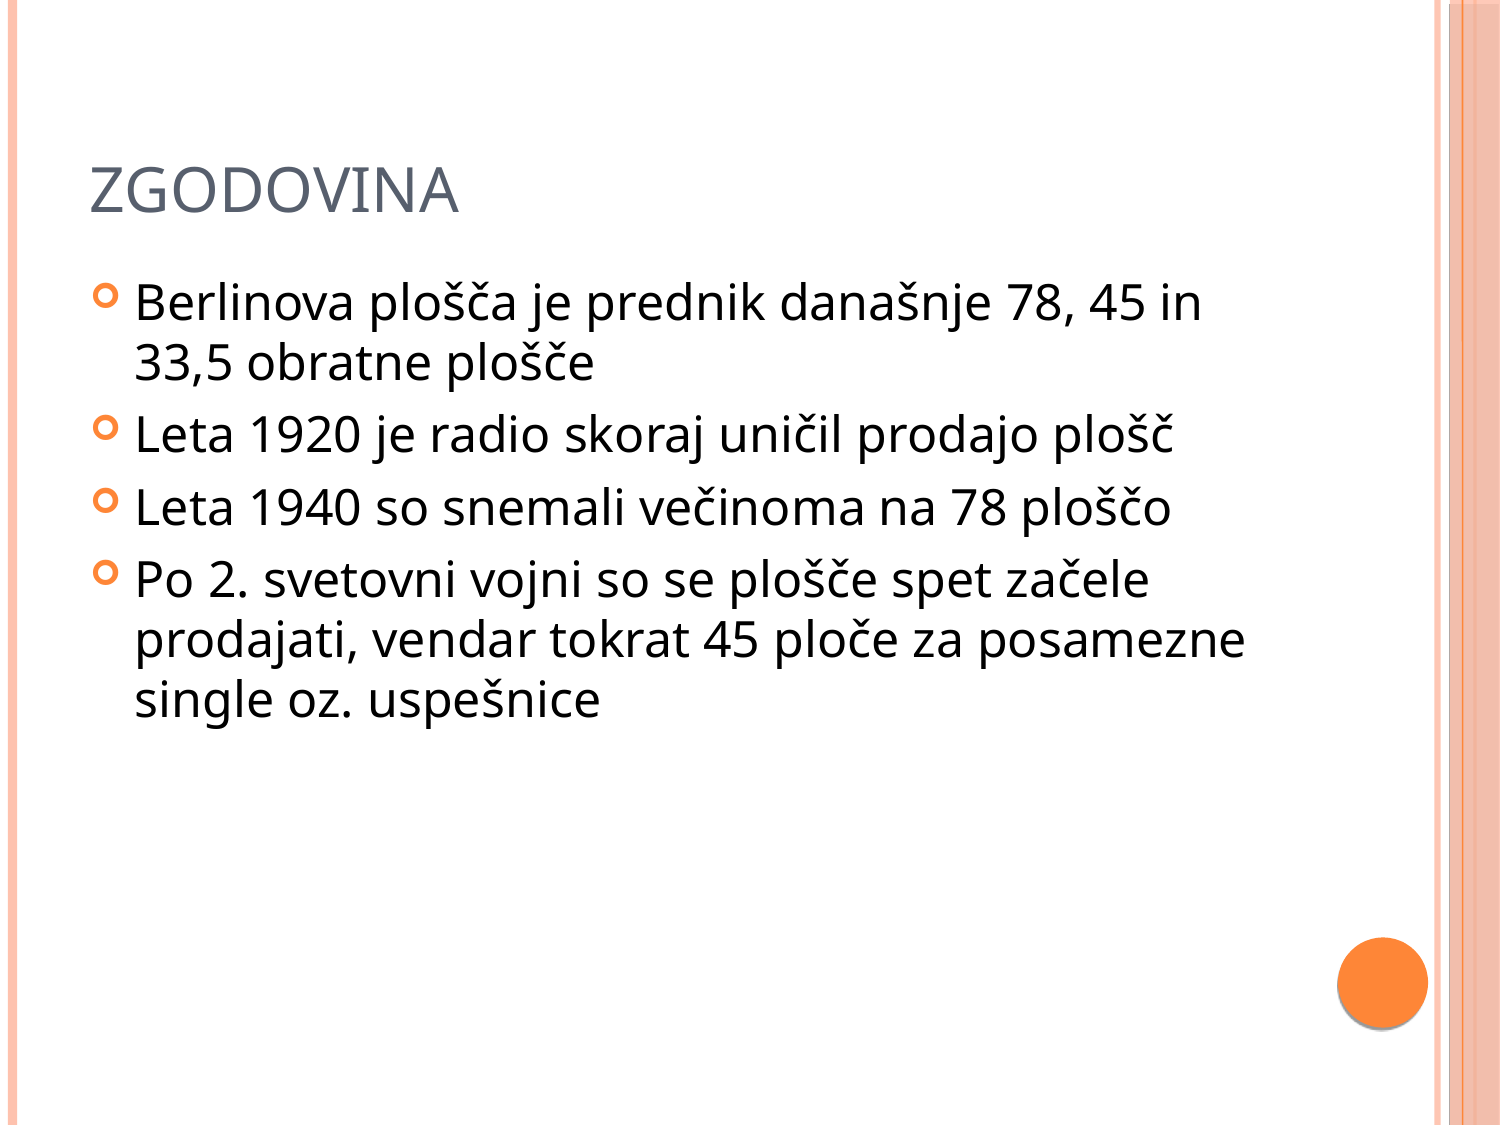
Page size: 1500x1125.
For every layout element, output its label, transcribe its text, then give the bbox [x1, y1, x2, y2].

title Zgodovina [75, 45, 1300, 233]
list Berlinova plošča je prednik današnje 78, 45 in 33,5 obratne plošče Leta 1920 je radio skoraj uničil prodajo plošč Leta 1940 so snemali večinoma na 78 ploščo Po 2. svetovni vojni so se plošče spet začele prodajati, vendar tokrat 45 ploče za posamezne single oz. uspešnice [75, 262, 1300, 1062]
